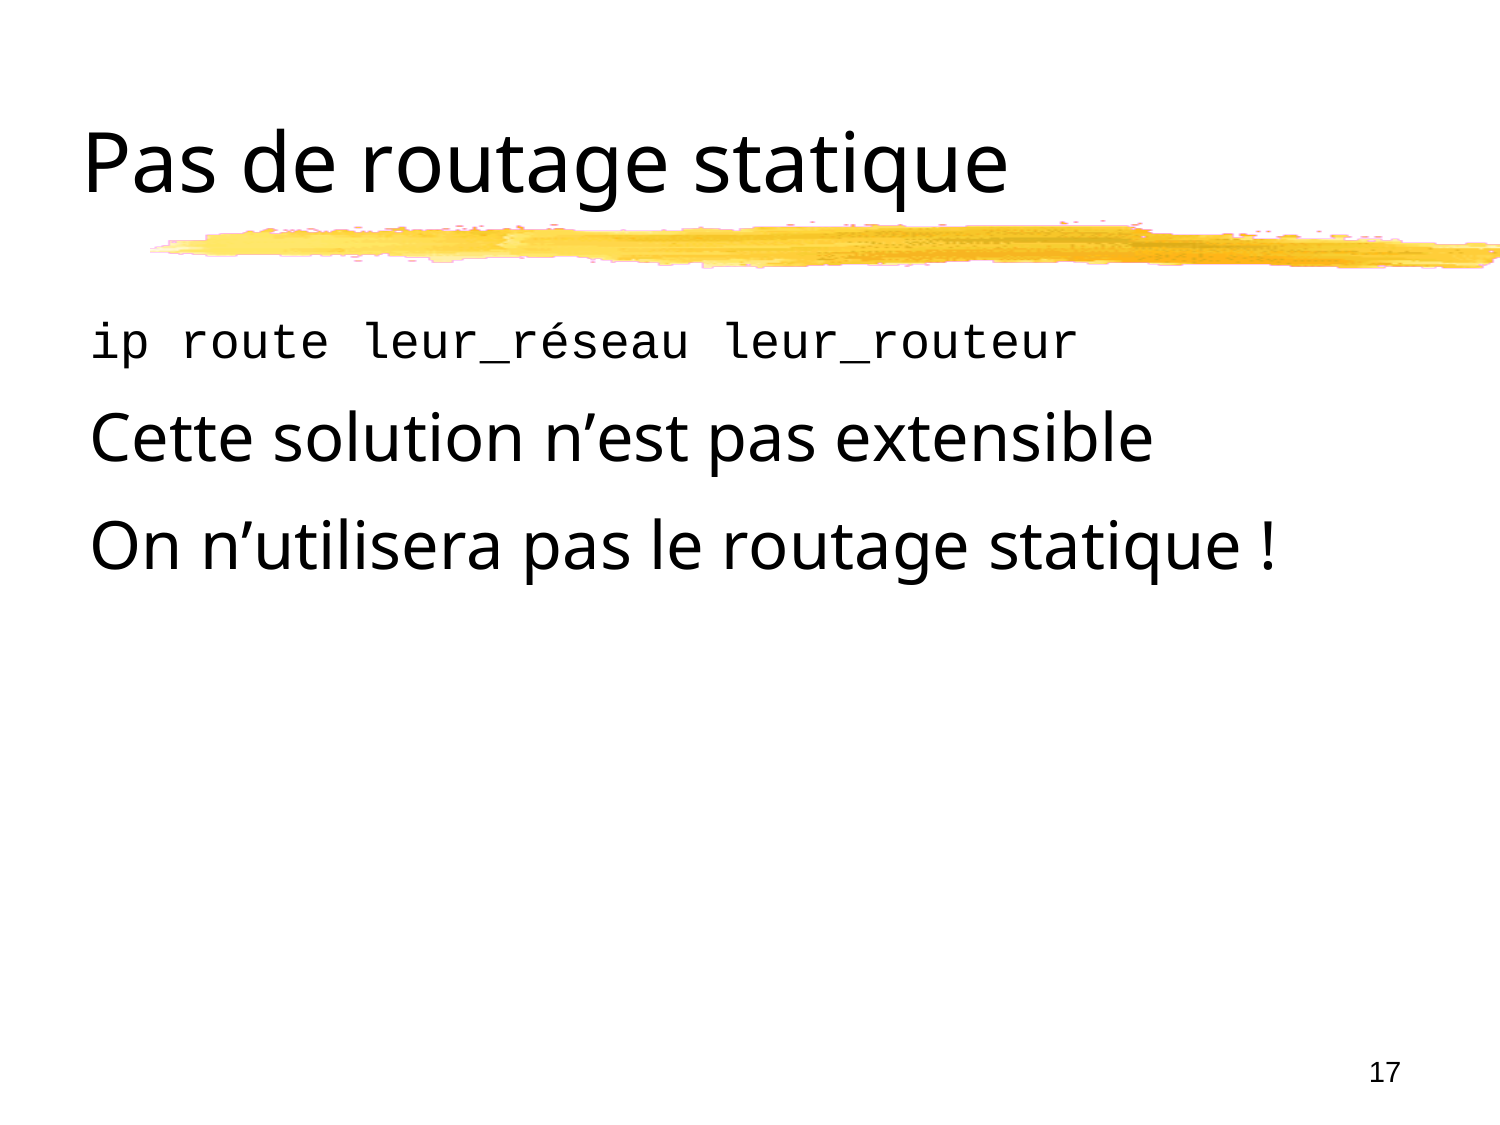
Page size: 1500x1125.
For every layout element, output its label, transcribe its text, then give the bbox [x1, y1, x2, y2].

list ip route leur_réseau leur_routeur Cette solution n’est pas extensible On n’utilisera pas le routage statique ! [74, 309, 1417, 995]
title Pas de routage statique [66, 37, 1342, 225]
picture [150, 215, 1500, 279]
